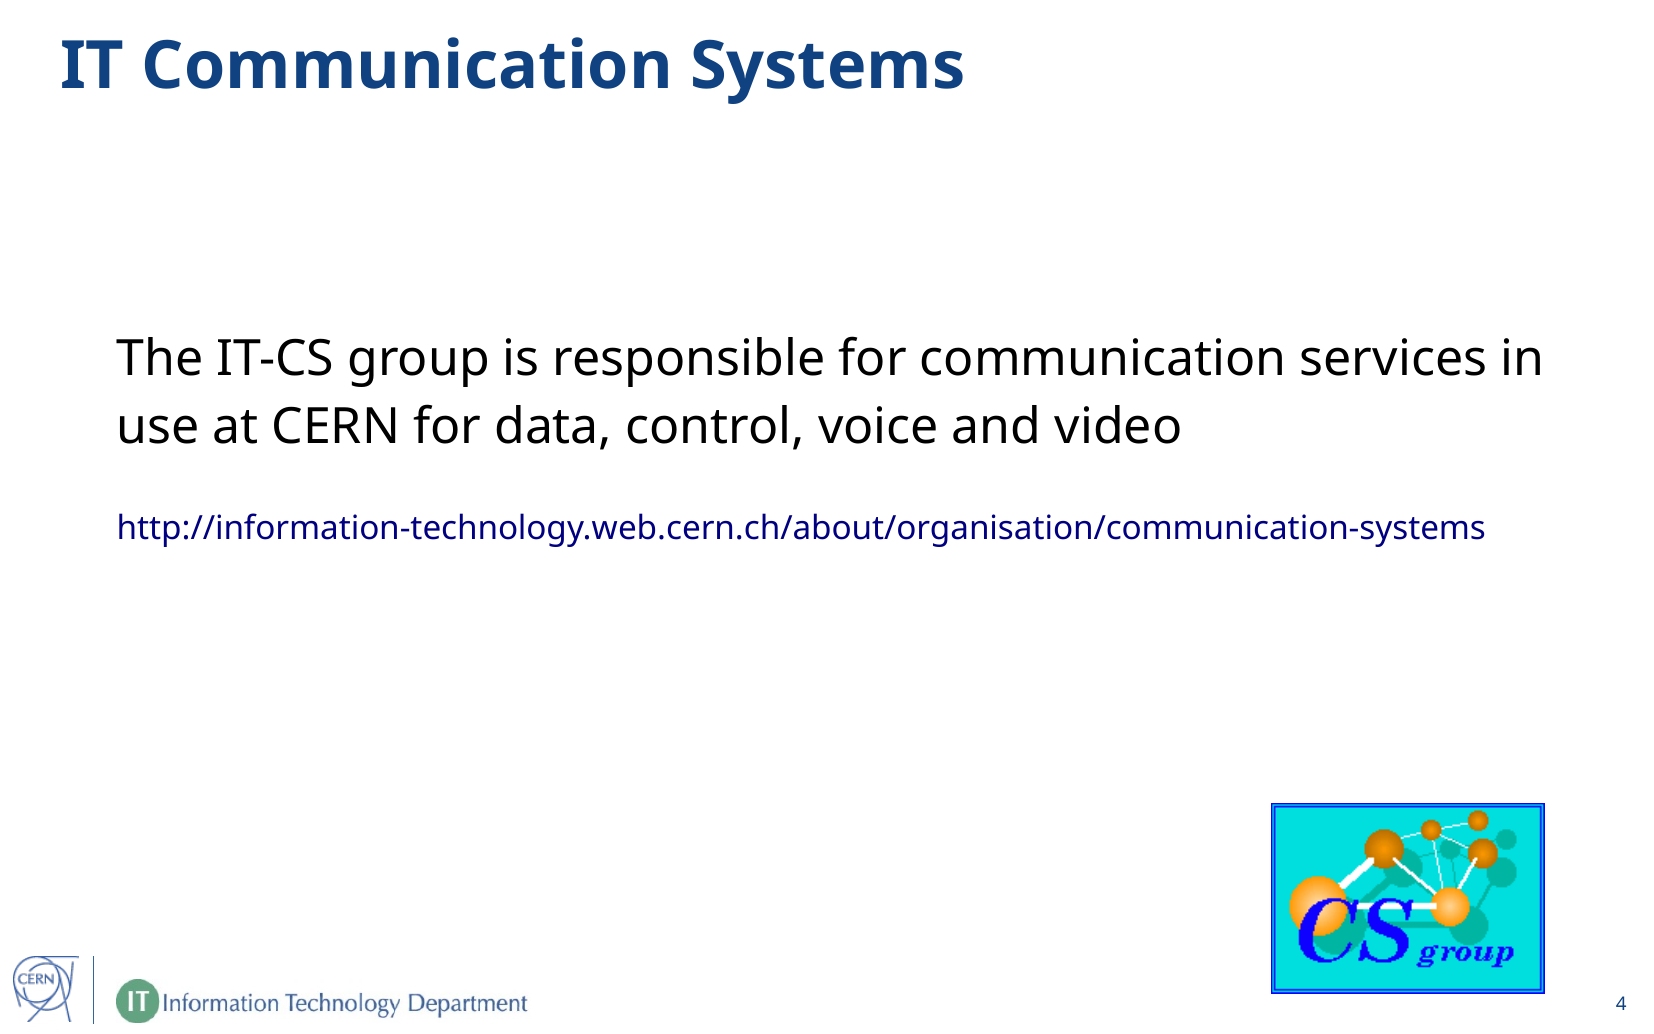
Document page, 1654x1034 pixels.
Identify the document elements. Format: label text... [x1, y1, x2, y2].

picture [1271, 803, 1545, 994]
title IT Communication Systems [60, 0, 1528, 138]
picture [116, 979, 788, 1023]
text_box The IT-CS group is responsible for communication services in use at CERN for data, control, voice and video http://information-technology.web.cern.ch/about/organisation/communication-systems [101, 314, 1571, 818]
picture [13, 956, 79, 1032]
